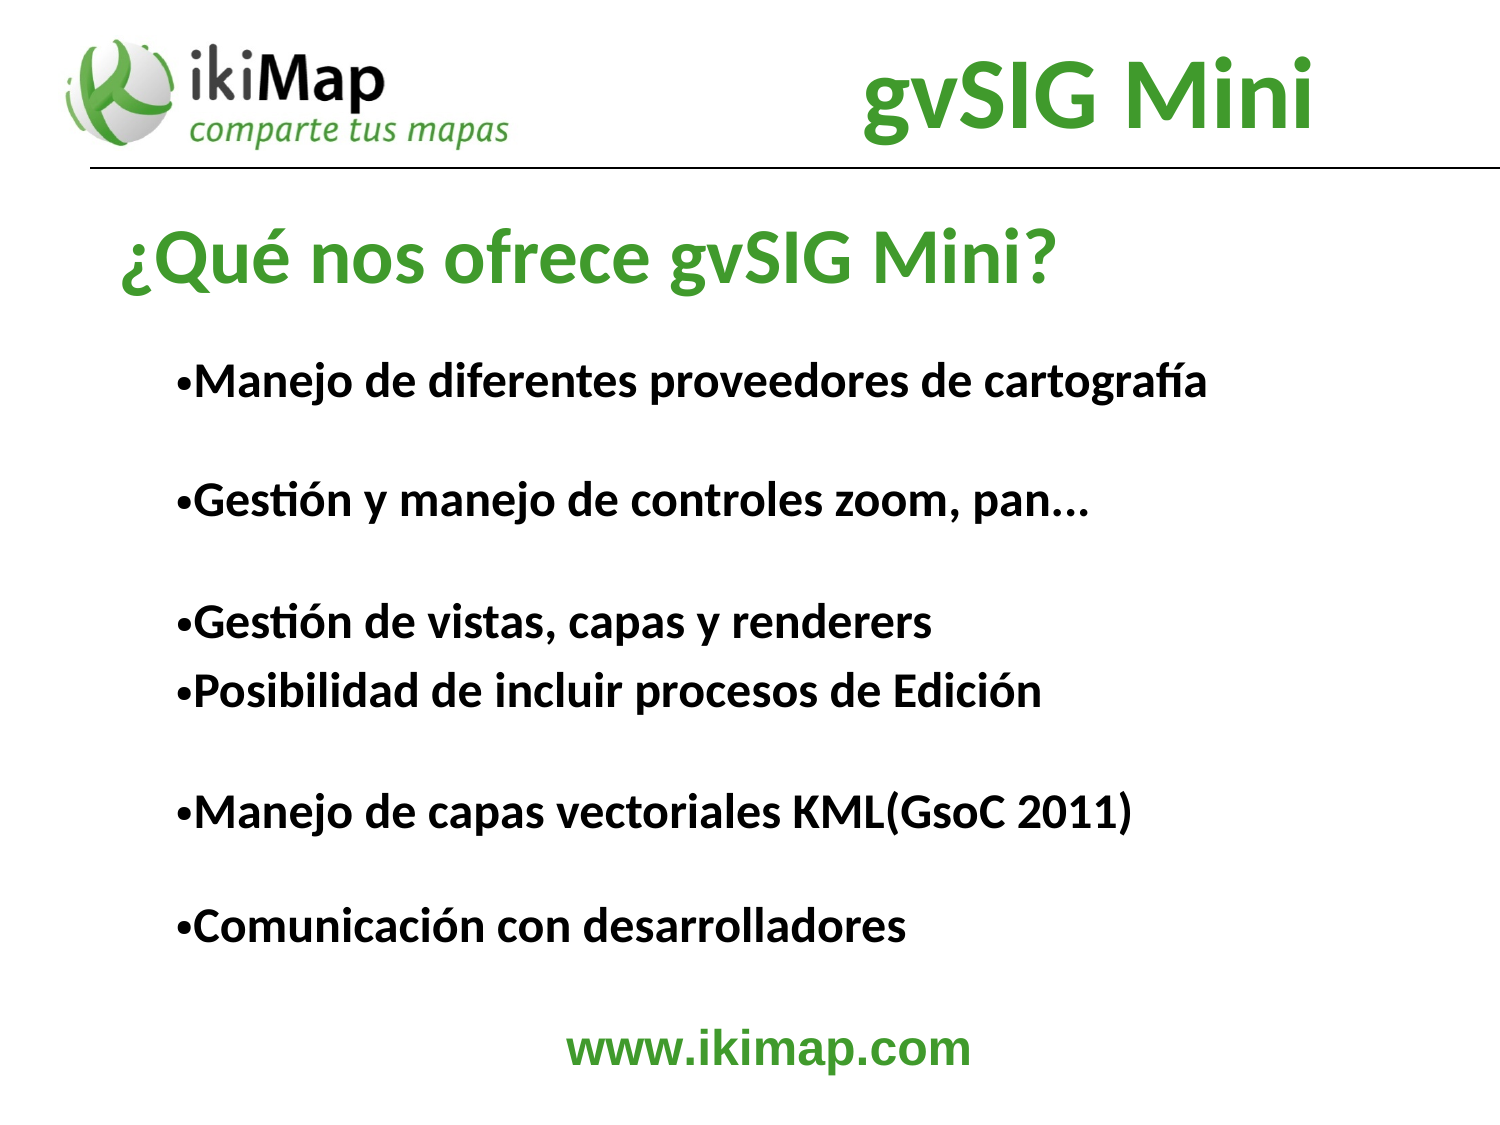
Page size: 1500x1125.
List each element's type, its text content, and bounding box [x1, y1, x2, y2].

text_box Comunicación con desarrolladores [160, 897, 1313, 973]
text_box Manejo de capas vectoriales KML(GsoC 2011) [160, 783, 1313, 897]
text_box gvSIG Mini [845, 43, 1434, 185]
text_box www.ikimap.com [551, 1007, 988, 1084]
text_box Posibilidad de incluir procesos de Edición [160, 670, 1313, 739]
text_box ¿Qué nos ofrece gvSIG Mini? [101, 215, 1500, 339]
text_box Gestión y manejo de controles zoom, pan... [160, 471, 1313, 591]
text_box Gestión de vistas, capas y renderers [160, 594, 1313, 670]
picture [58, 35, 526, 152]
text_box Manejo de diferentes proveedores de cartografía [160, 352, 1313, 471]
